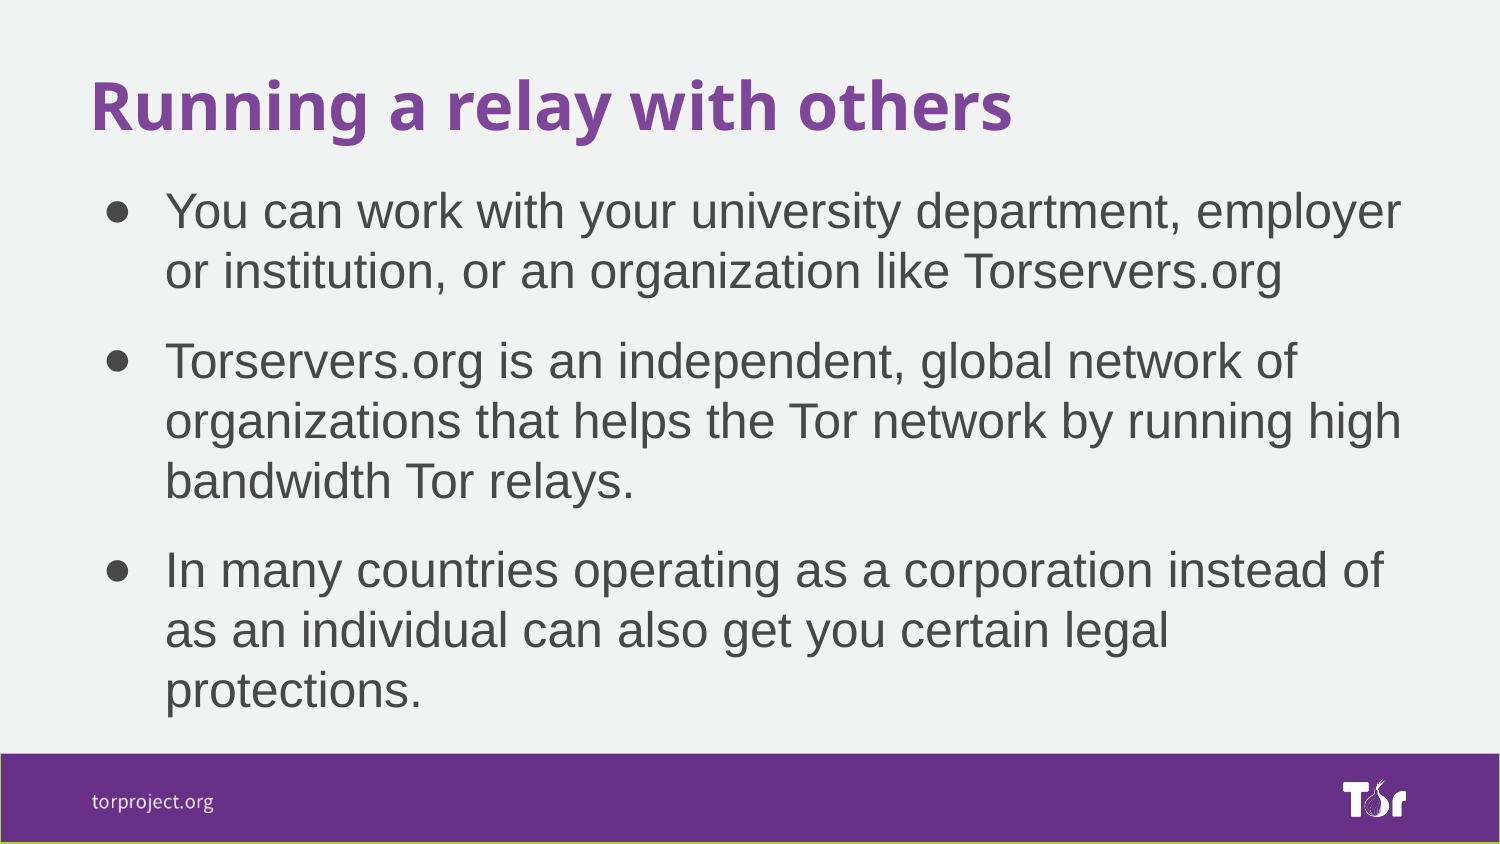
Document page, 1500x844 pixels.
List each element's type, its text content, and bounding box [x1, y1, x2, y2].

text_box You can work with your university department, employer or institution, or an organization like Torservers.org Torservers.org is an independent, global network of organizations that helps the Tor network by running high bandwidth Tor relays. In many countries operating as a corporation instead of as an individual can also get you certain legal protections. [75, 171, 1425, 728]
text_box Running a relay with others [75, 33, 1425, 171]
picture [75, 780, 604, 821]
picture [1343, 778, 1406, 817]
